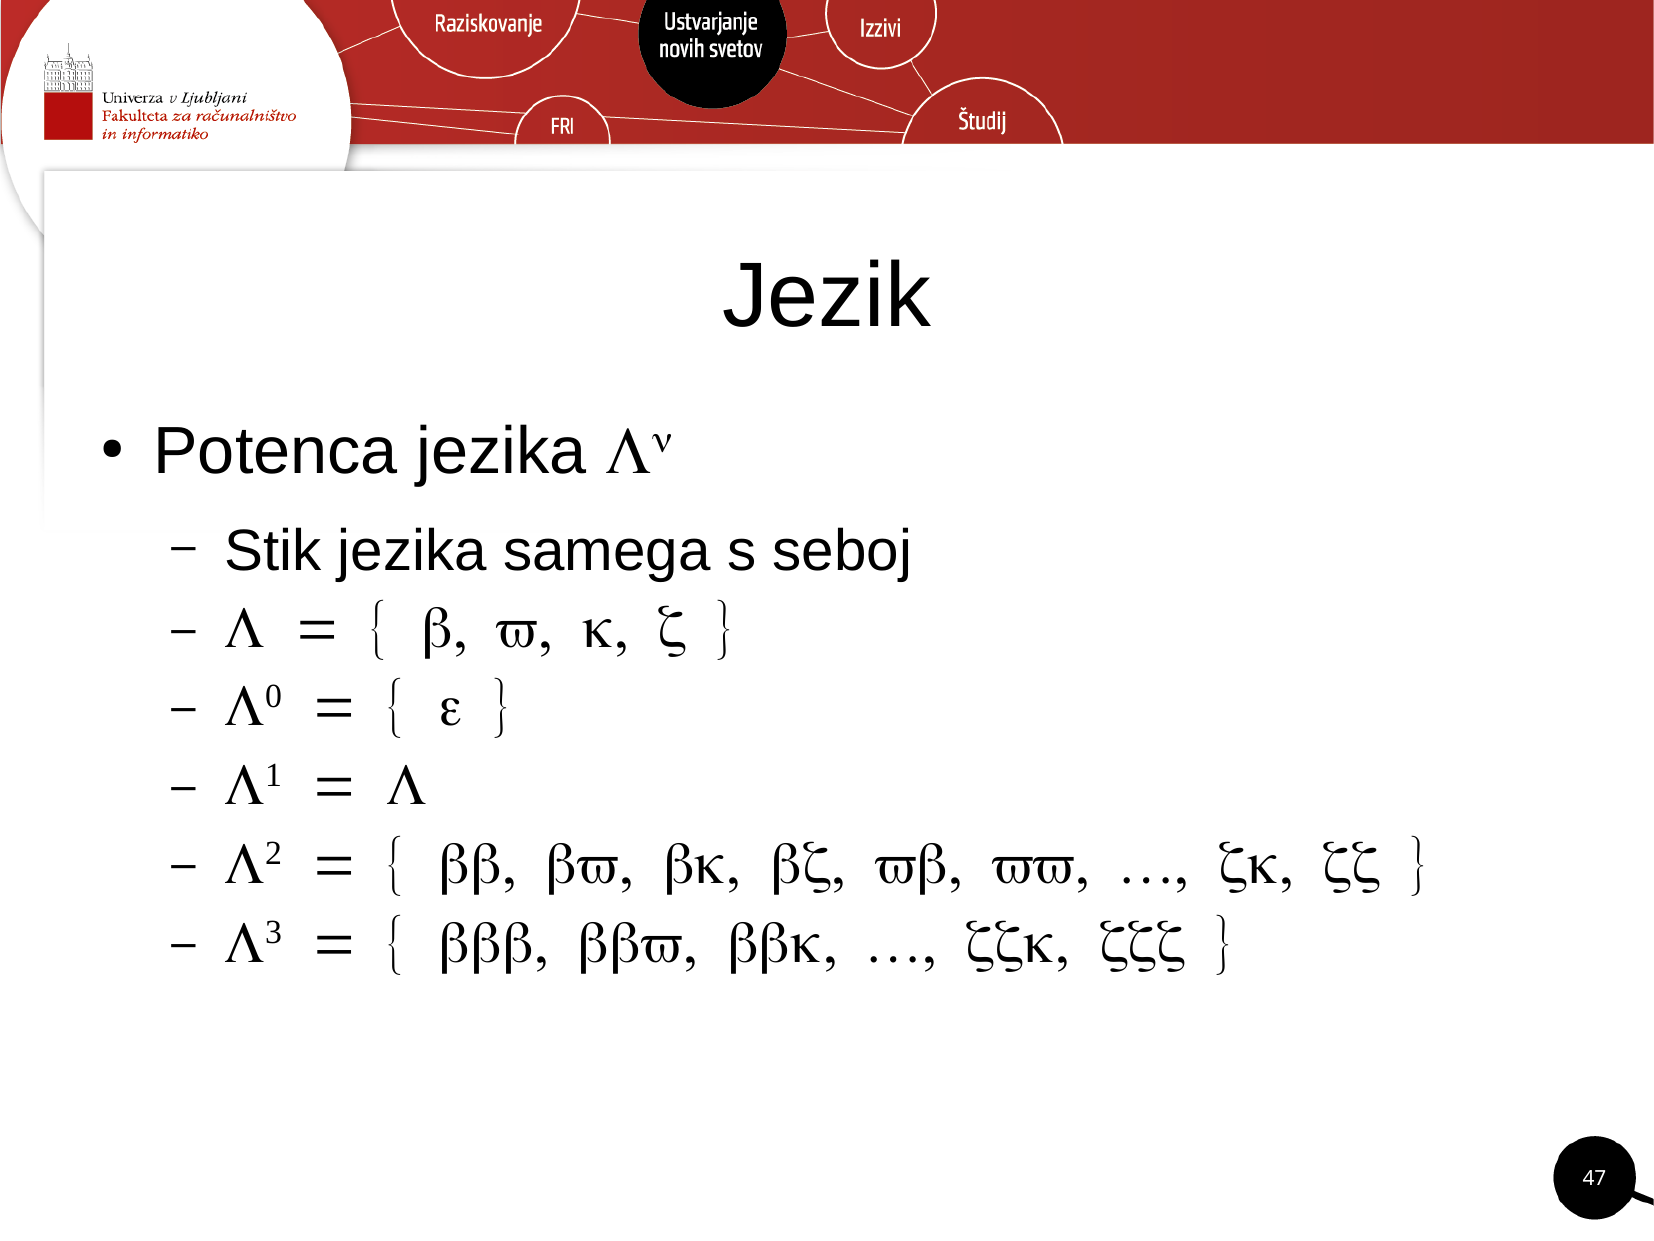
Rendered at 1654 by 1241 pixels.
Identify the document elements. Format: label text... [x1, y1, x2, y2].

title Jezik [82, 191, 1571, 399]
list Potenca jezika Ln Stik jezika samega s seboj L = { b, v, k, z } L0 = { ε } L1 = L L2 = { bb, bv, bk, bz, vb, vv, …, zk, zz } L3 = { bbb, bbv, bbk, …, zzk, zzz } [82, 413, 1538, 1010]
picture [0, 0, 1654, 1241]
text_box <številka> [1553, 1145, 1636, 1212]
